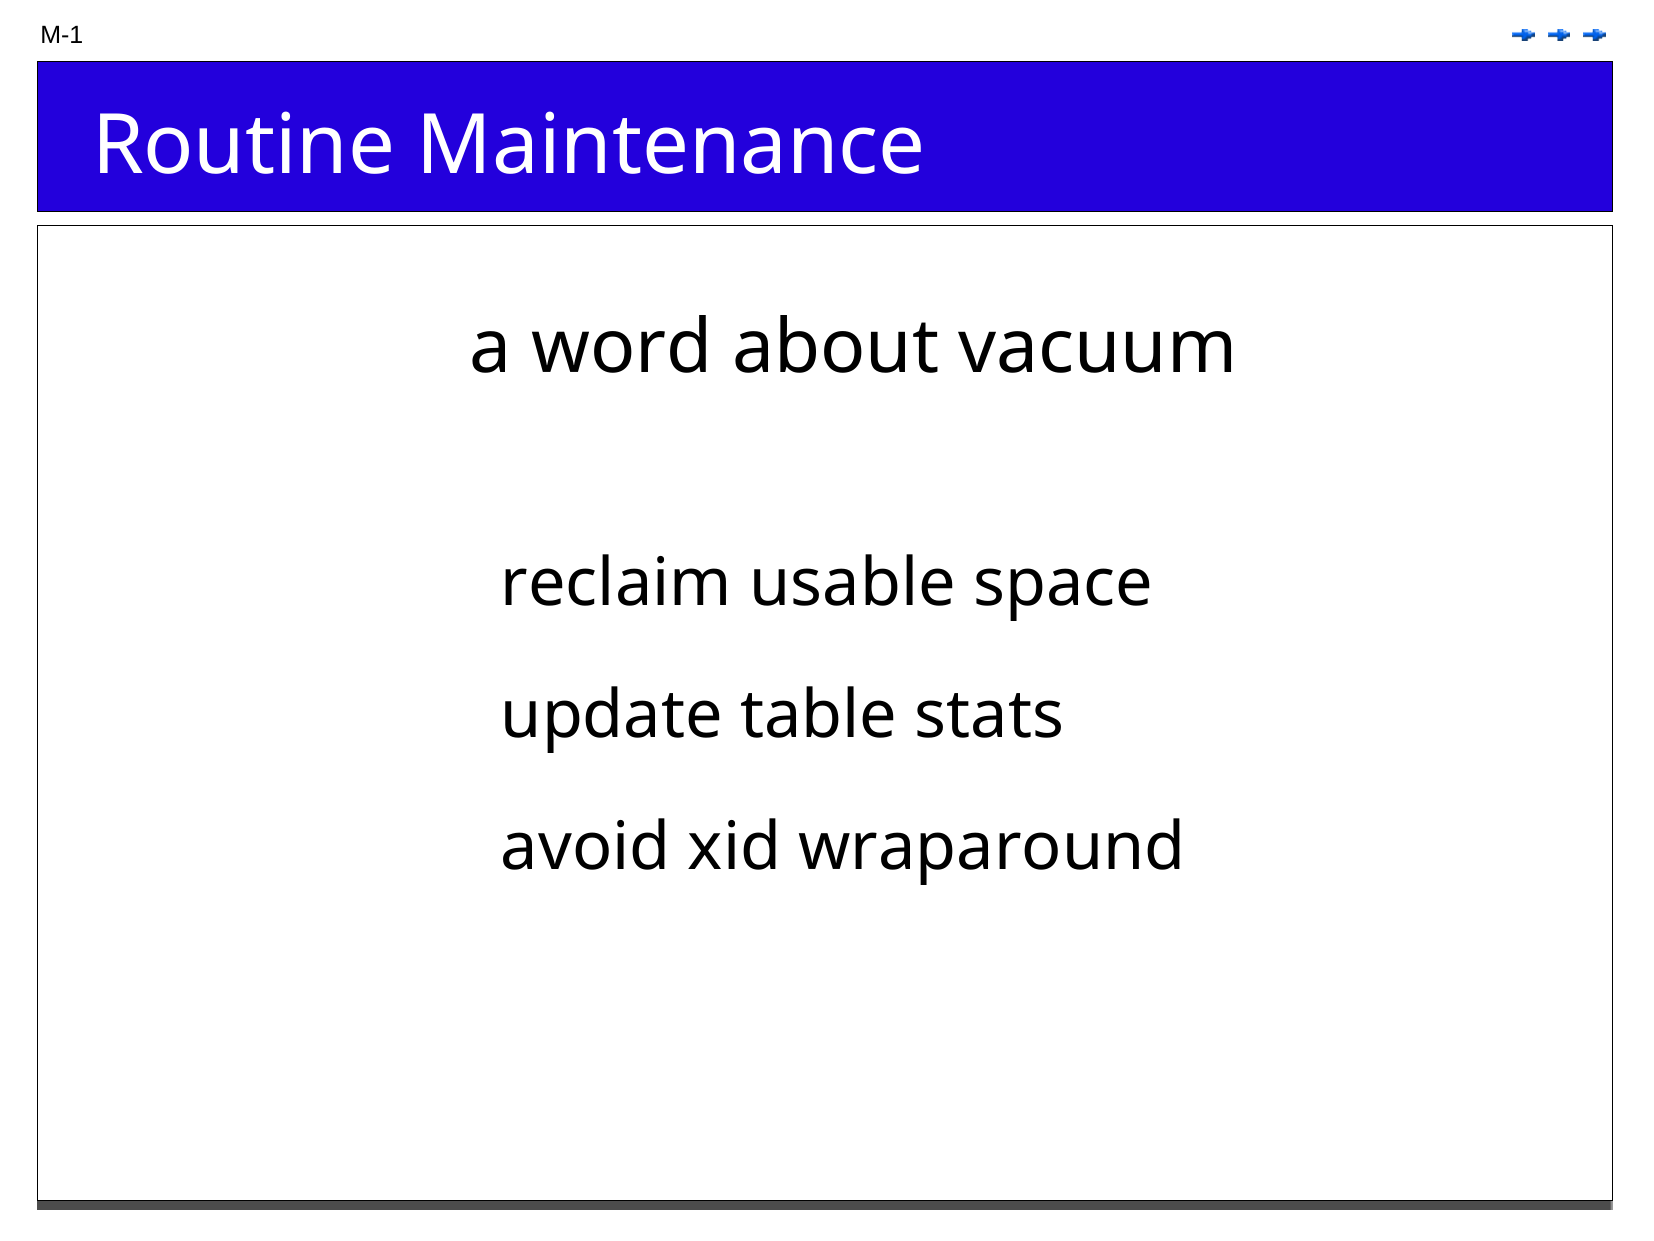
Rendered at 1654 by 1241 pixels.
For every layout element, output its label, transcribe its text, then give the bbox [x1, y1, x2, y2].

picture [1548, 29, 1570, 41]
picture [1583, 29, 1606, 41]
text_box M-1 [25, 13, 113, 70]
text_box [37, 61, 1613, 212]
text_box reclaim usable space update table stats avoid xid wraparound [468, 526, 1185, 866]
text_box [37, 225, 1613, 1201]
text_box a word about vacuum [455, 284, 1199, 390]
picture [1512, 29, 1535, 41]
text_box Routine Maintenance [77, 77, 884, 193]
